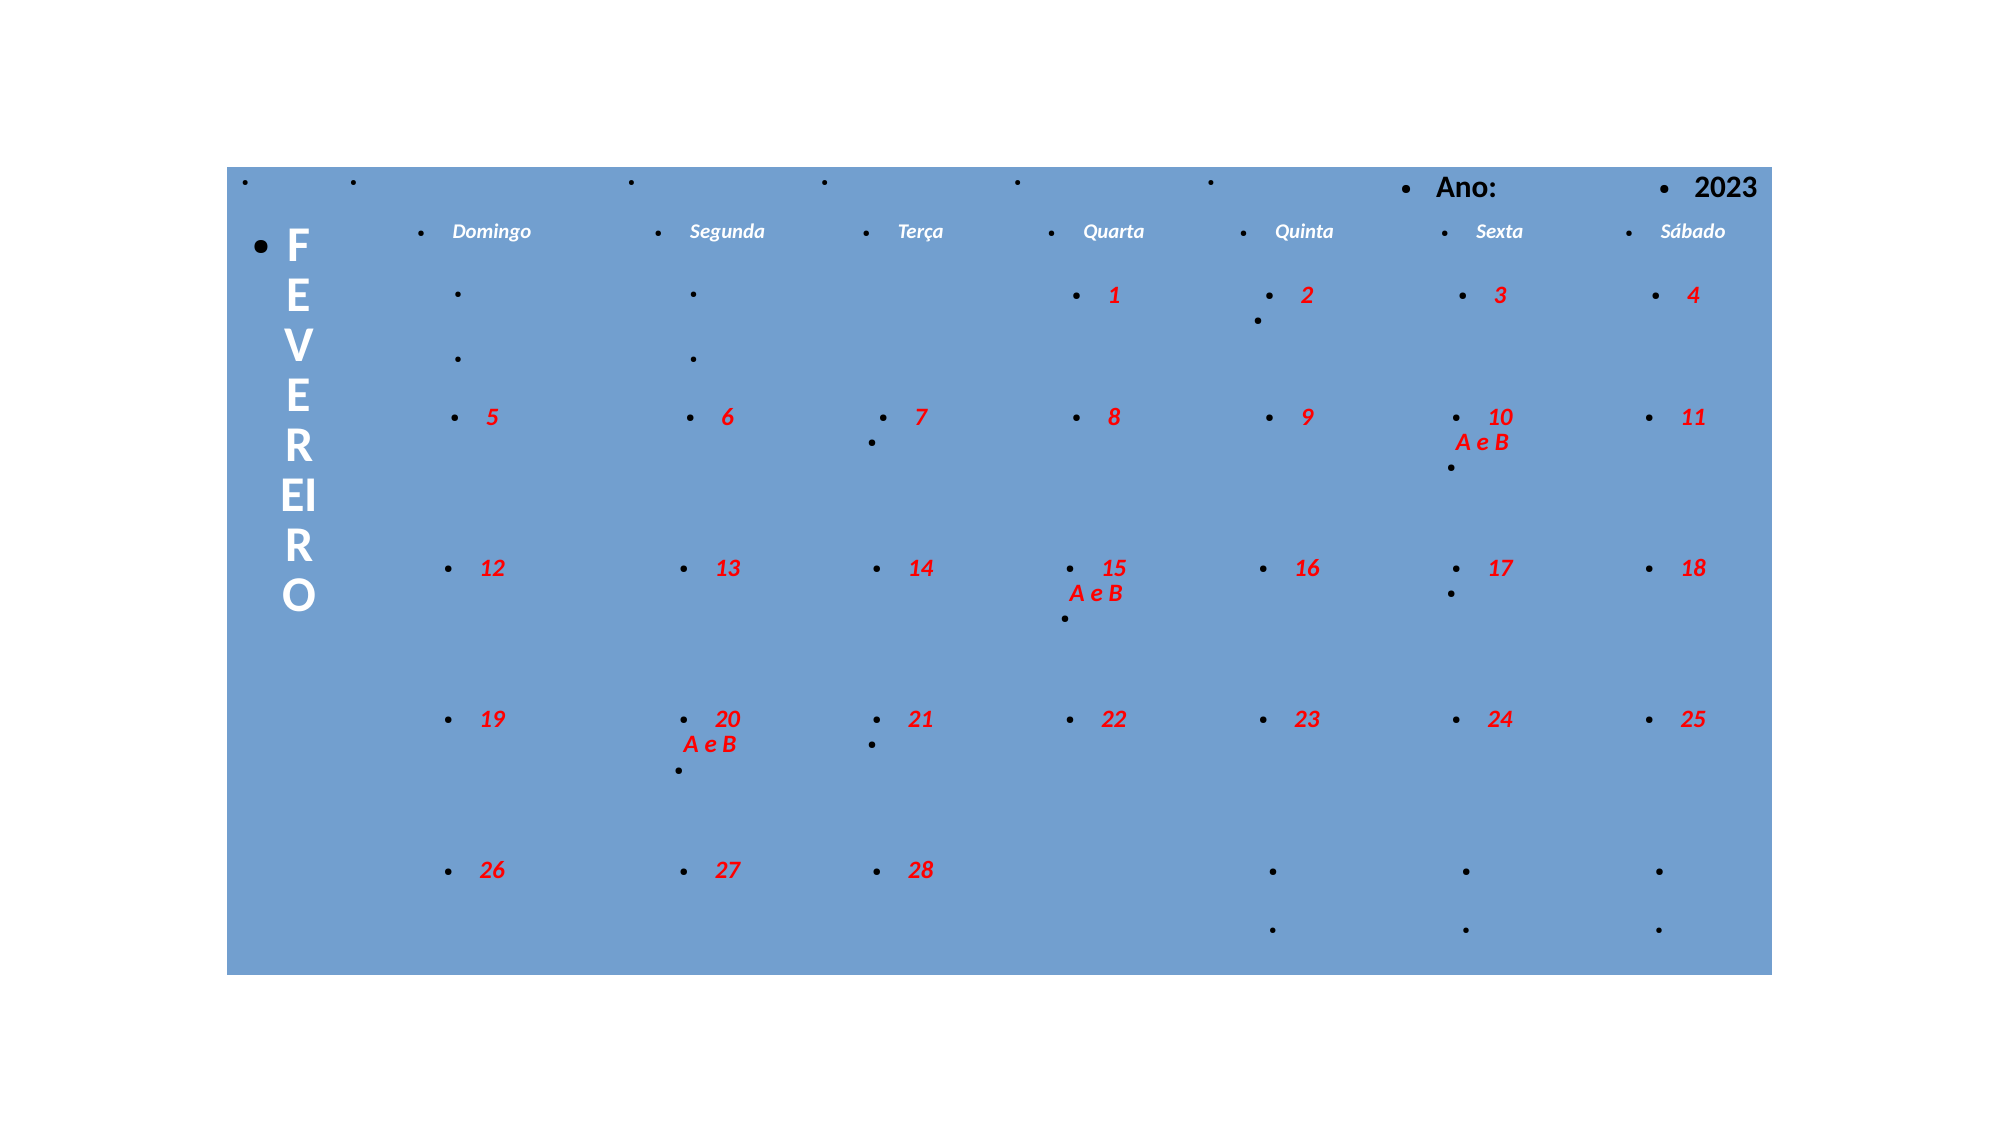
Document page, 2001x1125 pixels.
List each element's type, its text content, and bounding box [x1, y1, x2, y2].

table_cell [1193, 914, 1386, 975]
table_cell 12 [335, 550, 613, 640]
table_cell [806, 277, 1000, 342]
table_cell [1193, 489, 1386, 550]
table_cell 3 [1386, 277, 1579, 342]
table_cell [1579, 640, 1772, 701]
table_cell [335, 342, 613, 399]
table_cell [1579, 791, 1772, 853]
table_cell [1579, 853, 1772, 914]
table_cell [1193, 342, 1386, 399]
table_cell [1000, 853, 1193, 914]
table_cell [1386, 489, 1579, 550]
table_cell [335, 489, 613, 550]
table_header [1000, 167, 1193, 216]
table_cell Quarta [1000, 216, 1193, 277]
table_cell Quinta [1193, 216, 1386, 277]
table_cell 16 [1193, 550, 1386, 640]
table_cell [613, 277, 806, 342]
table_cell [1193, 640, 1386, 701]
table_cell FEVEREIRO [227, 216, 335, 975]
table_cell [806, 640, 1000, 701]
table_cell [1579, 489, 1772, 550]
table_cell [806, 914, 1000, 975]
table_cell 26 [335, 853, 613, 914]
table_cell 17 [1386, 550, 1579, 640]
table_cell 23 [1193, 701, 1386, 791]
table_header [613, 167, 806, 216]
table_cell [613, 489, 806, 550]
table_cell 15 A e B [1000, 550, 1193, 640]
table_cell [1000, 342, 1193, 399]
table_cell 4 [1579, 277, 1772, 342]
table_cell [1386, 914, 1579, 975]
table_cell 10 A e B [1386, 399, 1579, 489]
table_cell Segunda [613, 216, 806, 277]
table_cell [1386, 640, 1579, 701]
table_header [227, 167, 335, 216]
table_cell Sexta [1386, 216, 1579, 277]
table_cell 14 [806, 550, 1000, 640]
table_cell 9 [1193, 399, 1386, 489]
table_cell 18 [1579, 550, 1772, 640]
table_cell 11 [1579, 399, 1772, 489]
table_cell Terça [806, 216, 1000, 277]
table_cell [1000, 489, 1193, 550]
table_cell 27 [613, 853, 806, 914]
table_cell [1386, 791, 1579, 853]
table_cell [335, 640, 613, 701]
table_cell 20 A e B [613, 701, 806, 791]
table_cell 22 [1000, 701, 1193, 791]
table_cell [806, 342, 1000, 399]
table_header Ano: [1386, 167, 1579, 216]
table_cell [1193, 853, 1386, 914]
table_cell 1 [1000, 277, 1193, 342]
table_cell [613, 640, 806, 701]
table_cell 25 [1579, 701, 1772, 791]
table_header [806, 167, 1000, 216]
table_cell [613, 342, 806, 399]
table_cell 6 [613, 399, 806, 489]
table_cell 21 [806, 701, 1000, 791]
table_cell [1000, 914, 1193, 975]
table_cell Domingo [335, 216, 613, 277]
table_header [335, 167, 613, 216]
table_cell 7 [806, 399, 1000, 489]
table_cell [335, 277, 613, 342]
table_cell Sábado [1579, 216, 1772, 277]
table_cell 2 [1193, 277, 1386, 342]
table_cell 19 [335, 701, 613, 791]
table_cell 28 [806, 853, 1000, 914]
table_cell [1579, 914, 1772, 975]
table_cell 24 [1386, 701, 1579, 791]
table_cell [806, 791, 1000, 853]
table_cell [1000, 640, 1193, 701]
table_cell [1579, 342, 1772, 399]
table_header [1193, 167, 1386, 216]
table_cell 8 [1000, 399, 1193, 489]
table_cell 13 [613, 550, 806, 640]
table_cell 5 [335, 399, 613, 489]
table_cell [335, 914, 613, 975]
table_cell [1193, 791, 1386, 853]
table_header 2023 [1579, 167, 1772, 216]
table_cell [613, 914, 806, 975]
table_cell [1386, 853, 1579, 914]
table_cell [1000, 791, 1193, 853]
table_cell [613, 791, 806, 853]
table_cell [806, 489, 1000, 550]
table_cell [1386, 342, 1579, 399]
table_cell [335, 791, 613, 853]
